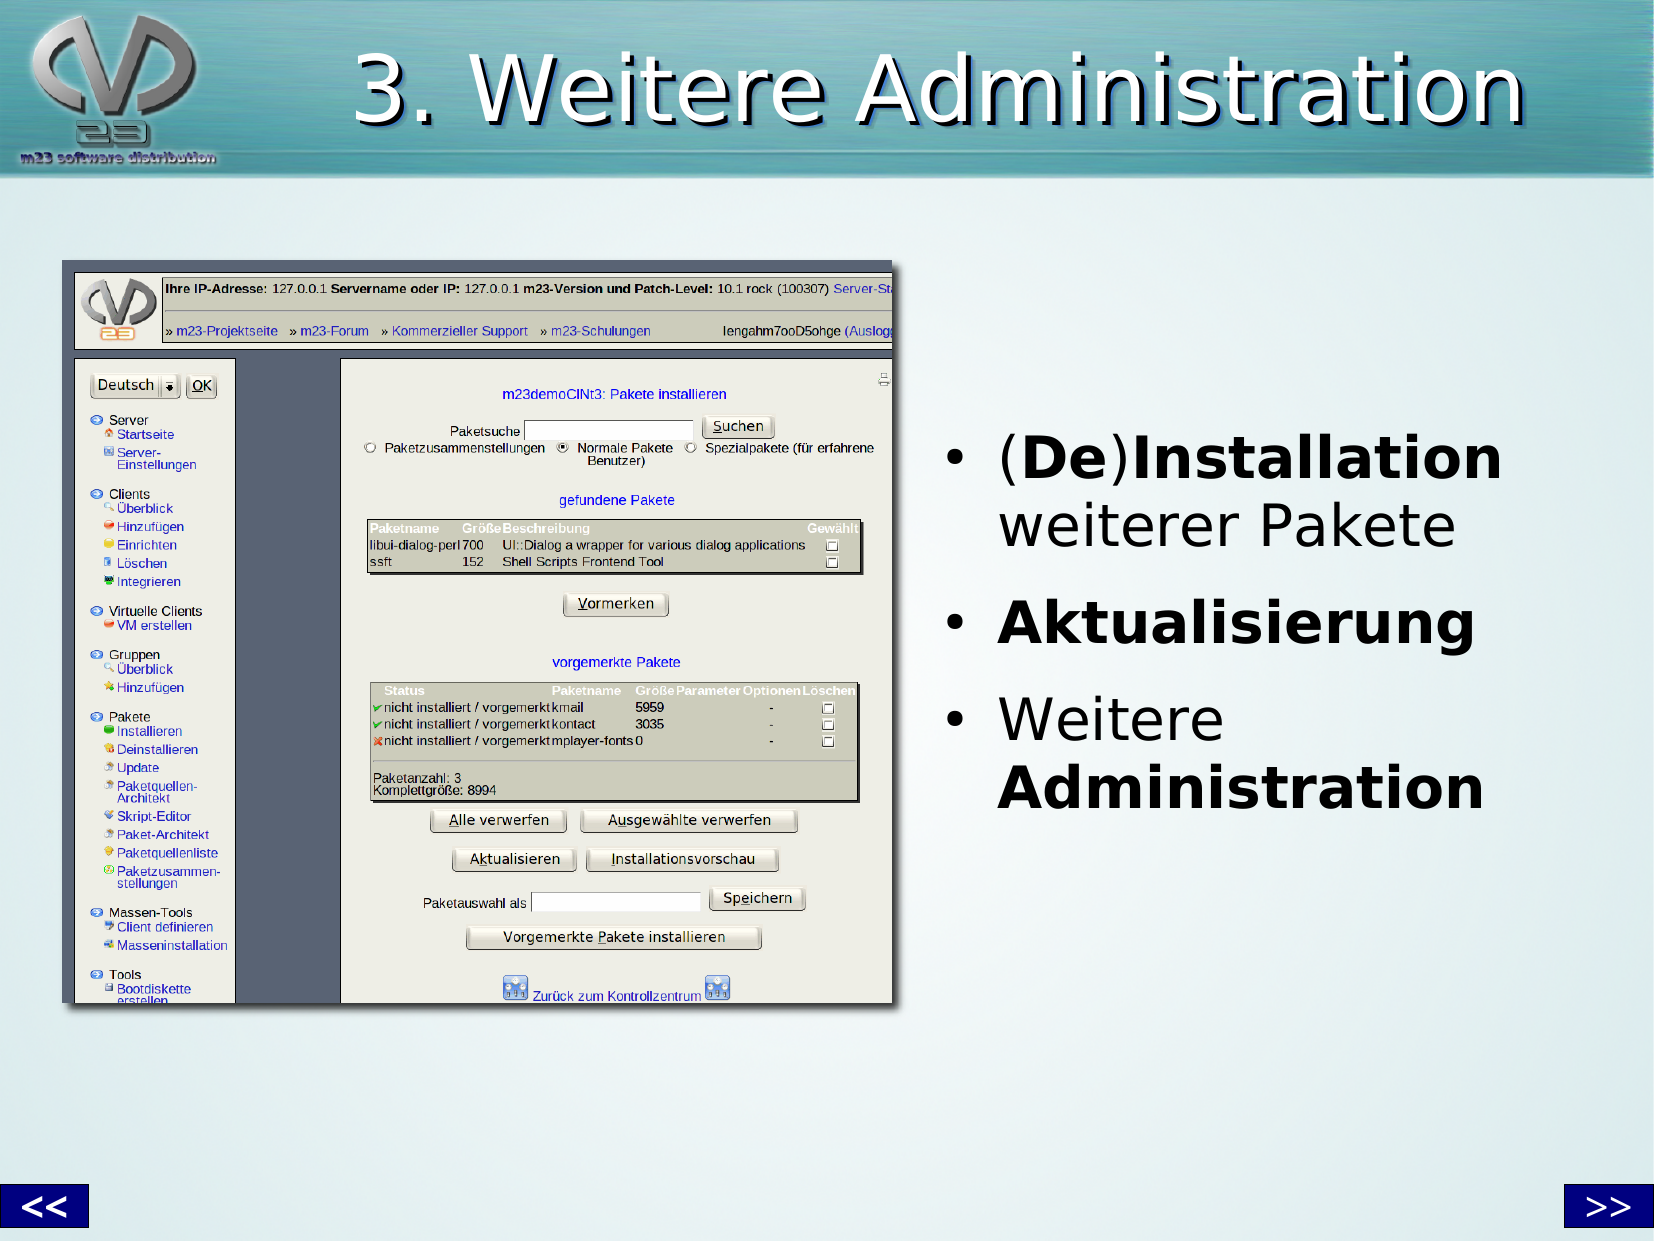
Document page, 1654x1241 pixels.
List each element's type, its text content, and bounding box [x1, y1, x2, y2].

title 3. Weitere Administration [224, 2, 1654, 178]
list (De)Installation weiterer Pakete Aktualisierung Weitere Administration [926, 424, 1616, 852]
picture [0, 0, 1654, 1241]
